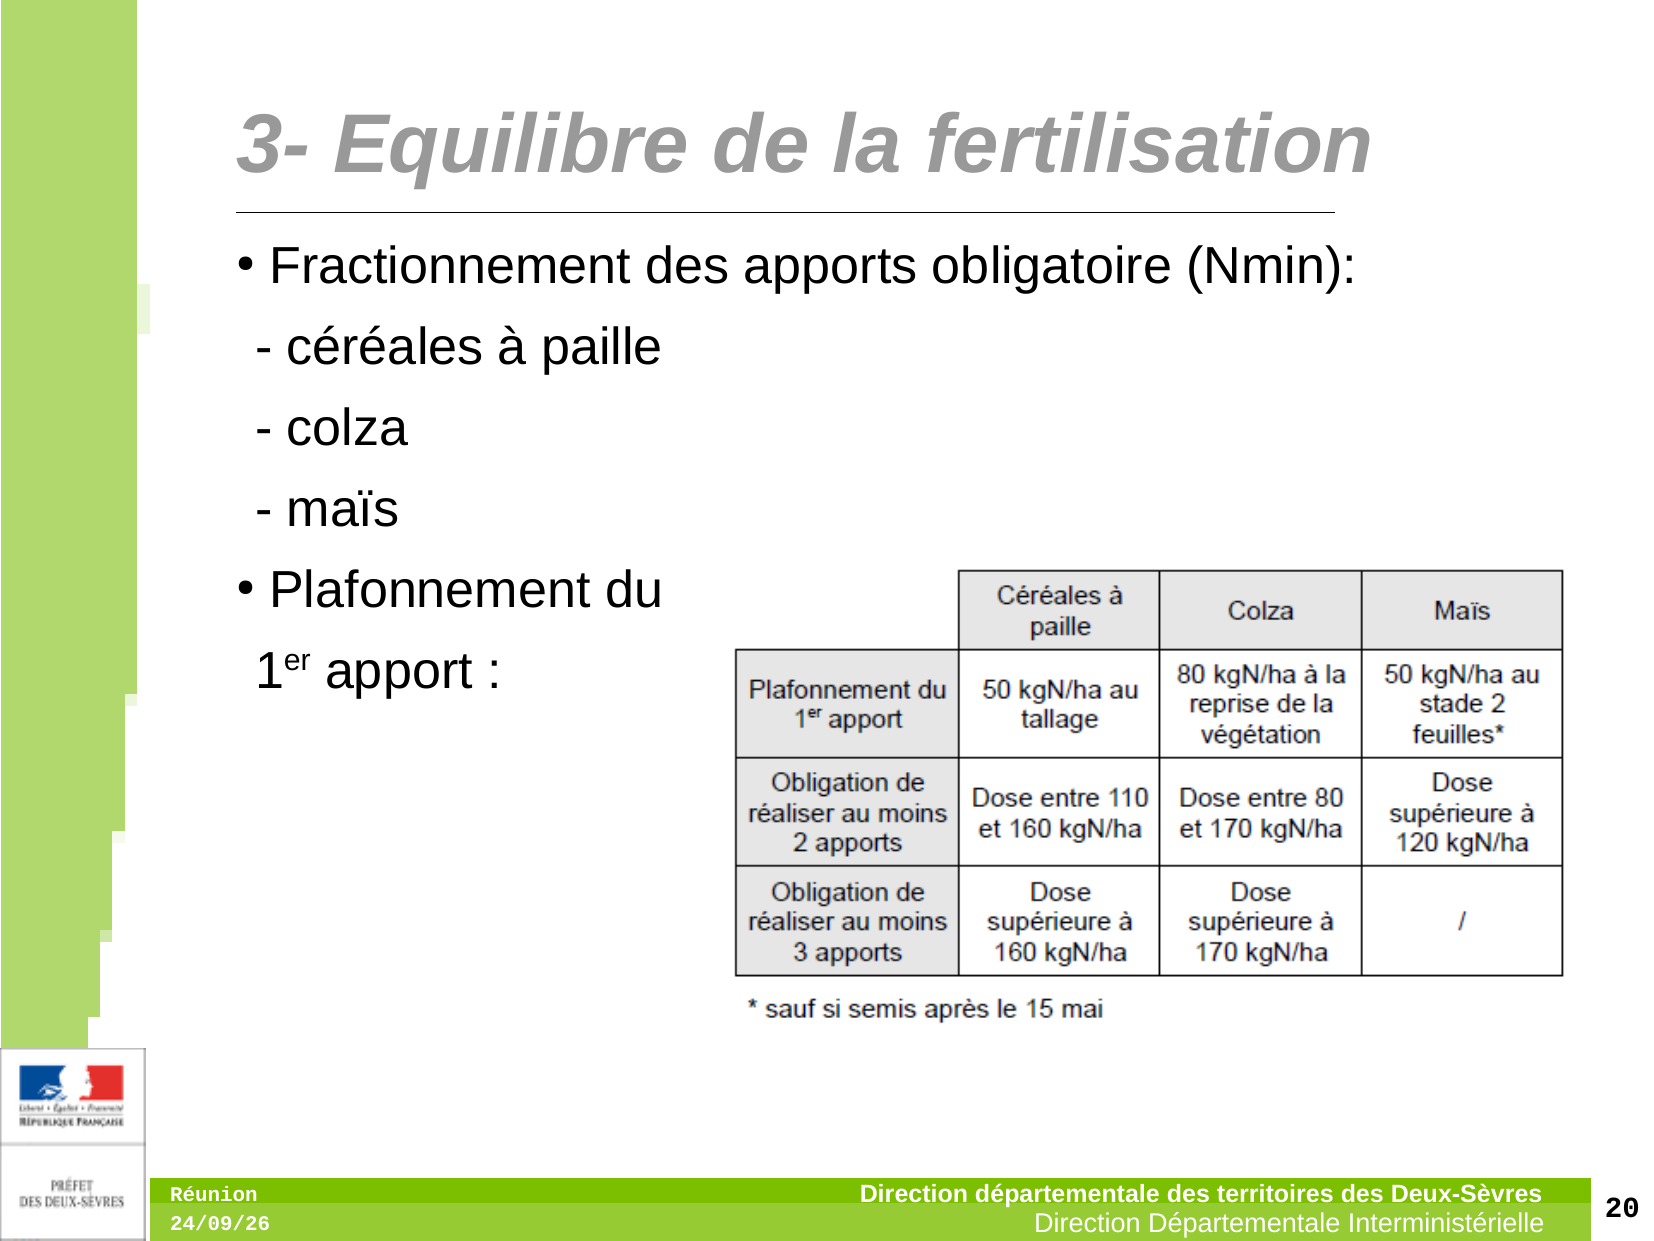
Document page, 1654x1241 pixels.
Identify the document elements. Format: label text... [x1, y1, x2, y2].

list Fractionnement des apports obligatoire (Nmin): - céréales à paille - colza - maïs Plafonnement du 1er apport : [236, 236, 1359, 1183]
picture [0, 0, 1654, 1241]
title 3- Equilibre de la fertilisation [236, 69, 1447, 218]
